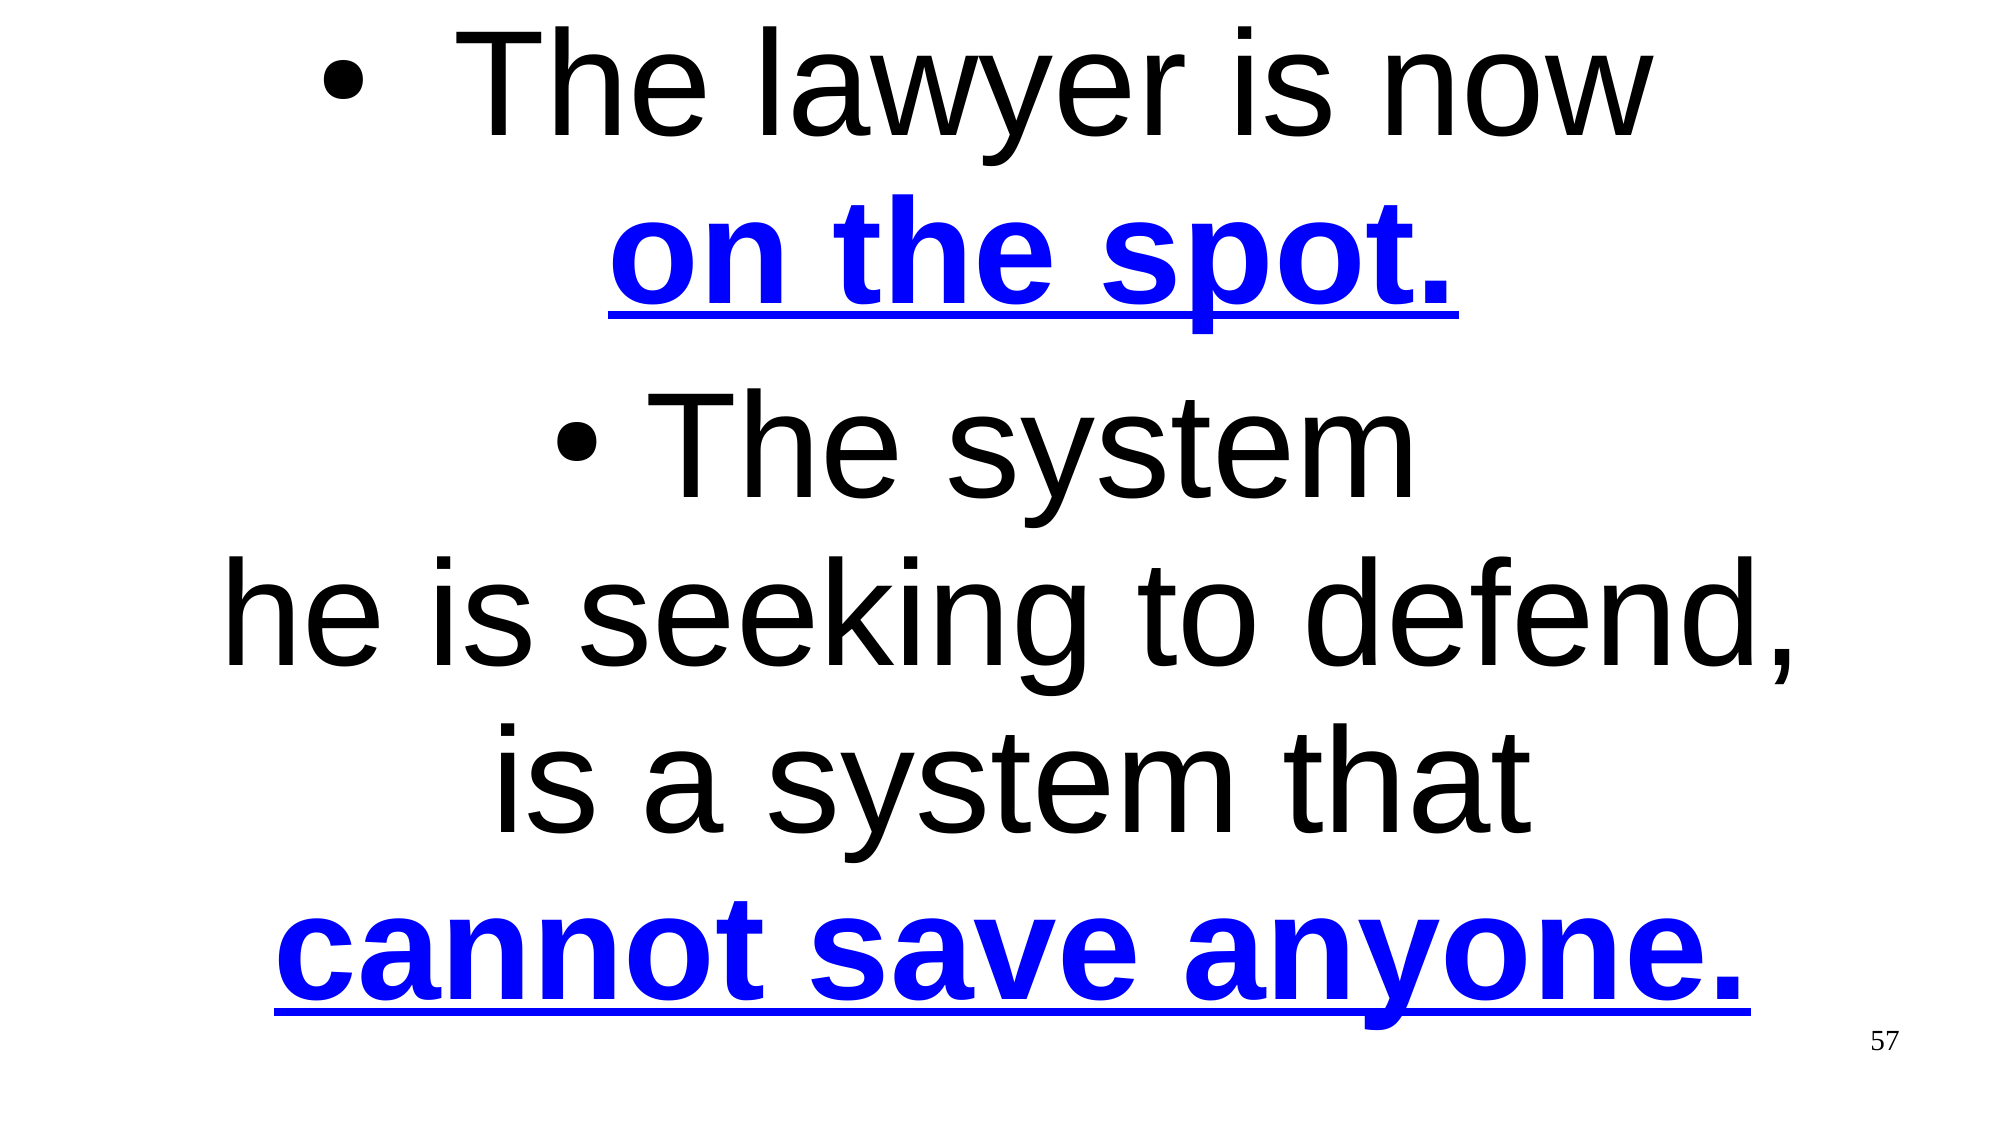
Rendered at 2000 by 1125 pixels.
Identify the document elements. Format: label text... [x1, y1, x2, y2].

list The lawyer is now on the spot. The system he is seeking to defend, is a system that cannot save anyone. [0, 0, 1996, 1123]
